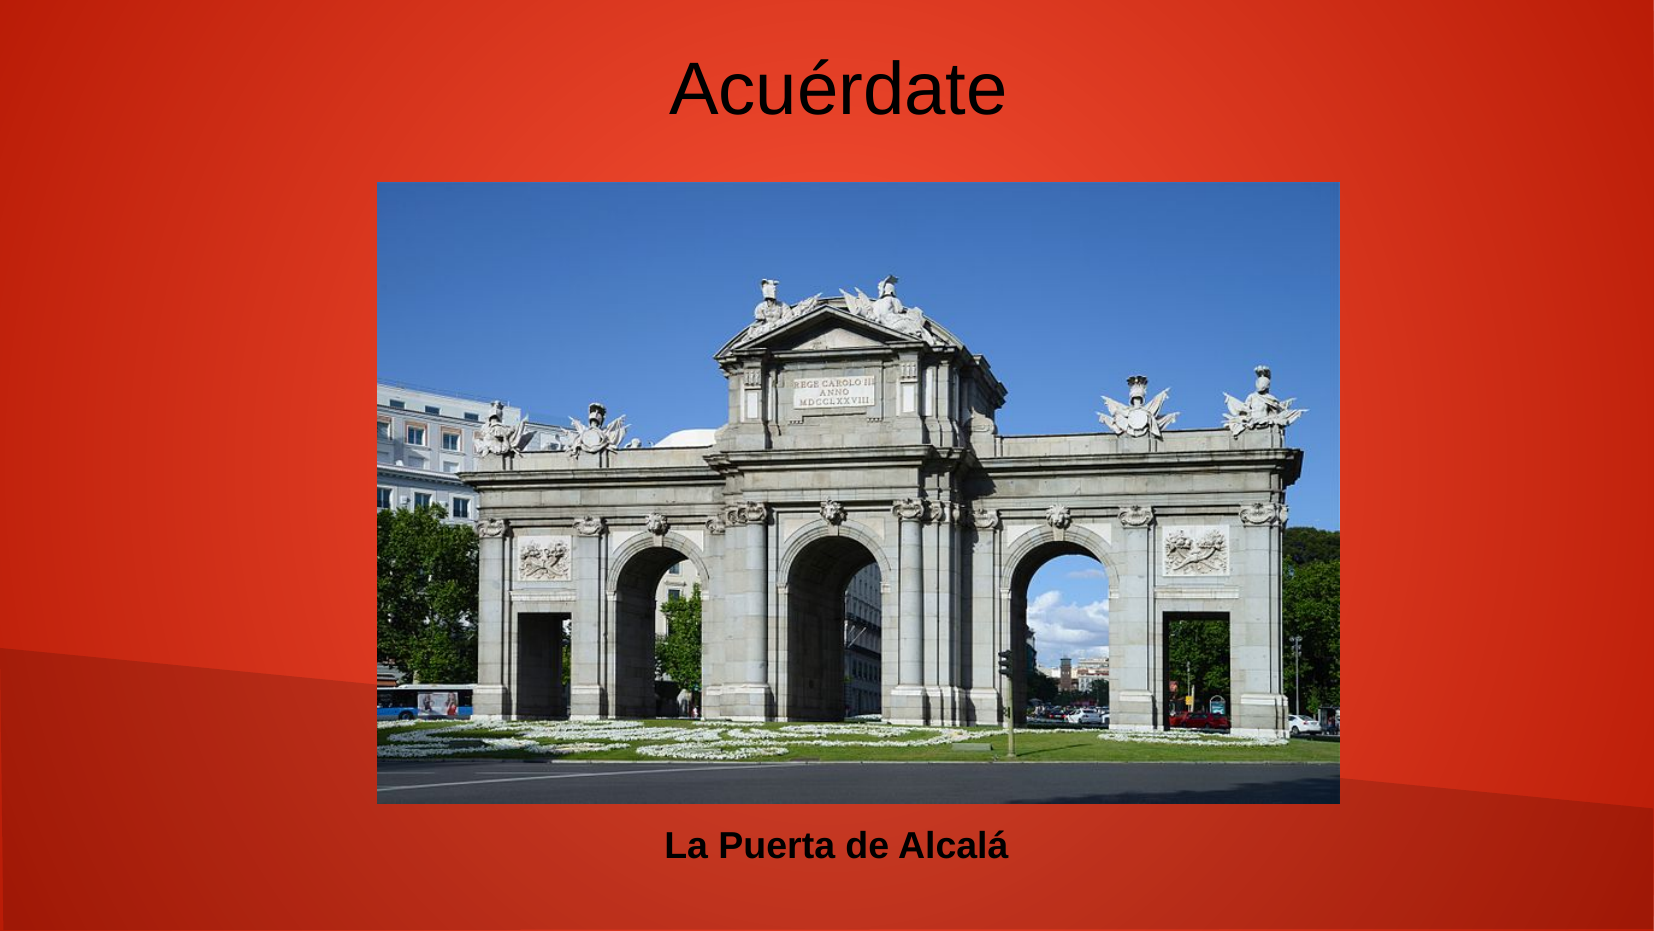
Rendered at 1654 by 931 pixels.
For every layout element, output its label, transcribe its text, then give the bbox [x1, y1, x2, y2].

picture [377, 182, 1340, 804]
title Acuérdate [94, 11, 1583, 166]
text_box La Puerta de Alcalá [649, 817, 1182, 875]
